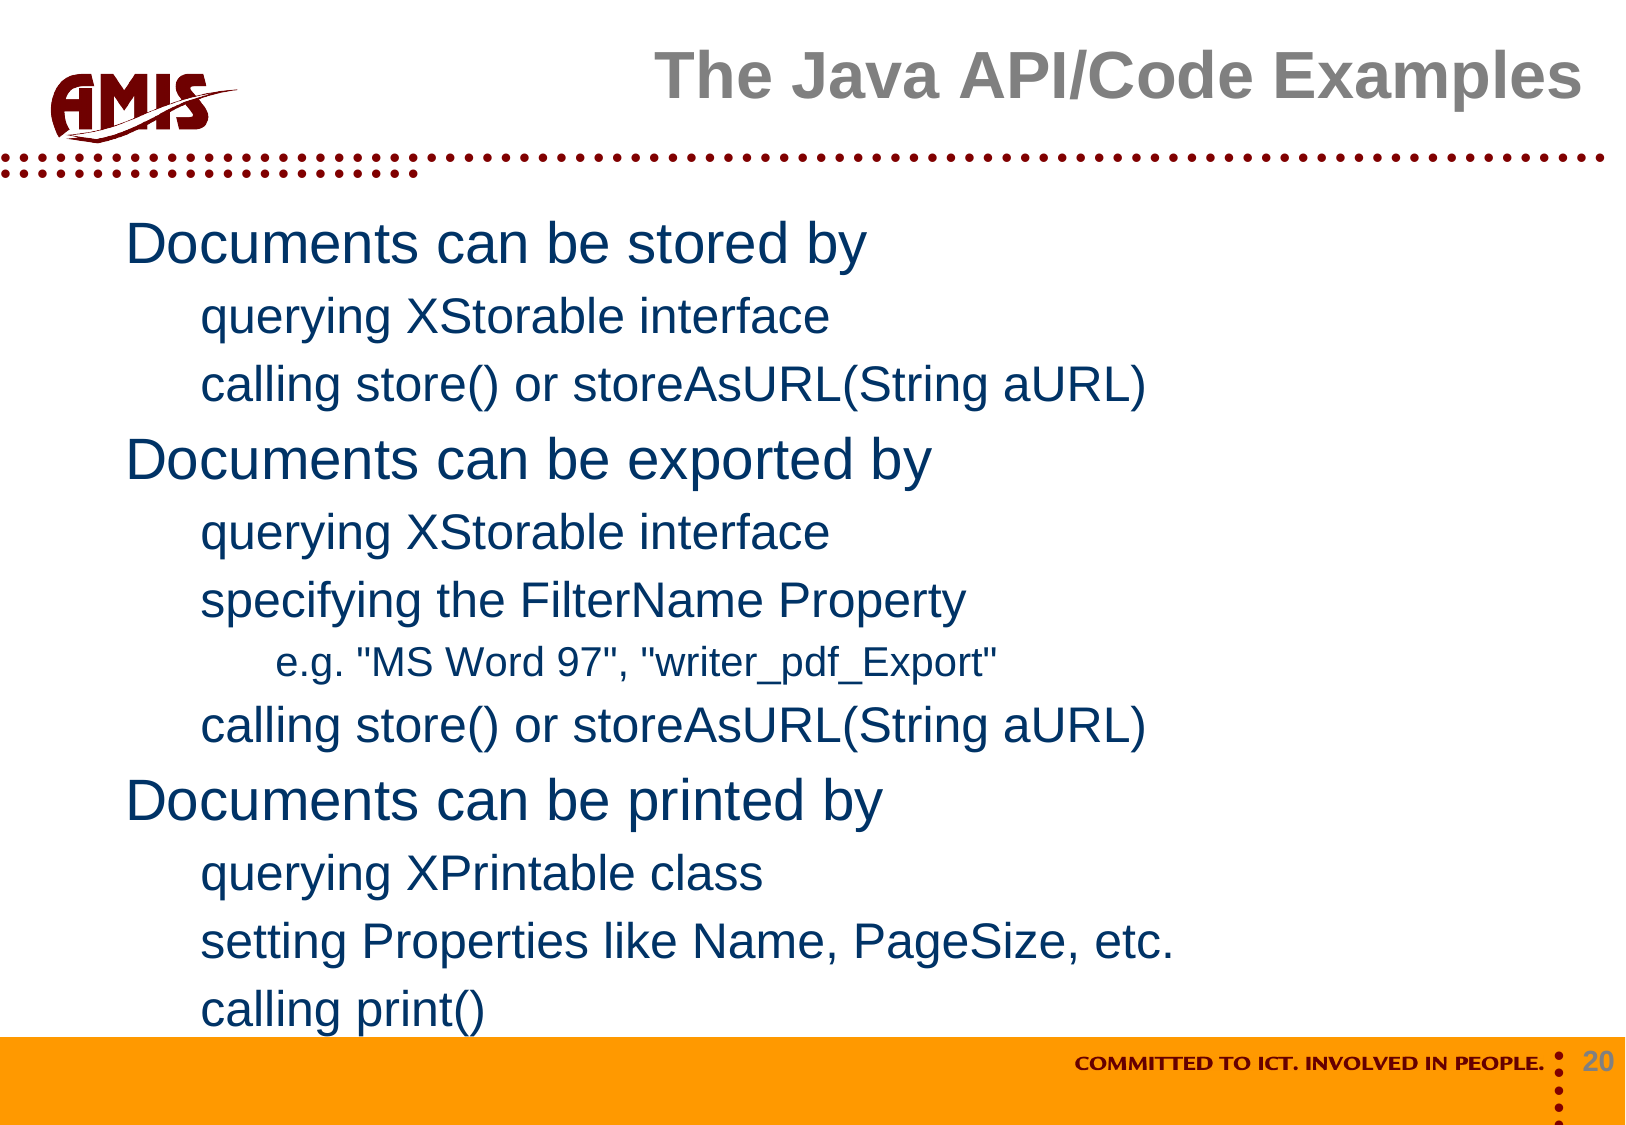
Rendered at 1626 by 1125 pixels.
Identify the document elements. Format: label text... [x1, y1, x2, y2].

title The Java API/Code Examples [262, 27, 1585, 123]
list Documents can be stored by querying XStorable interface calling store() or storeAsURL(String aURL) Documents can be exported by querying XStorable interface specifying the FilterName Property e.g. "MS Word 97", "writer_pdf_Export" calling store() or storeAsURL(String aURL) Documents can be printed by querying XPrintable class setting Properties like Name, PageSize, etc. calling print() [124, 210, 1500, 1061]
picture [50, 73, 238, 144]
picture [1074, 1055, 1544, 1071]
